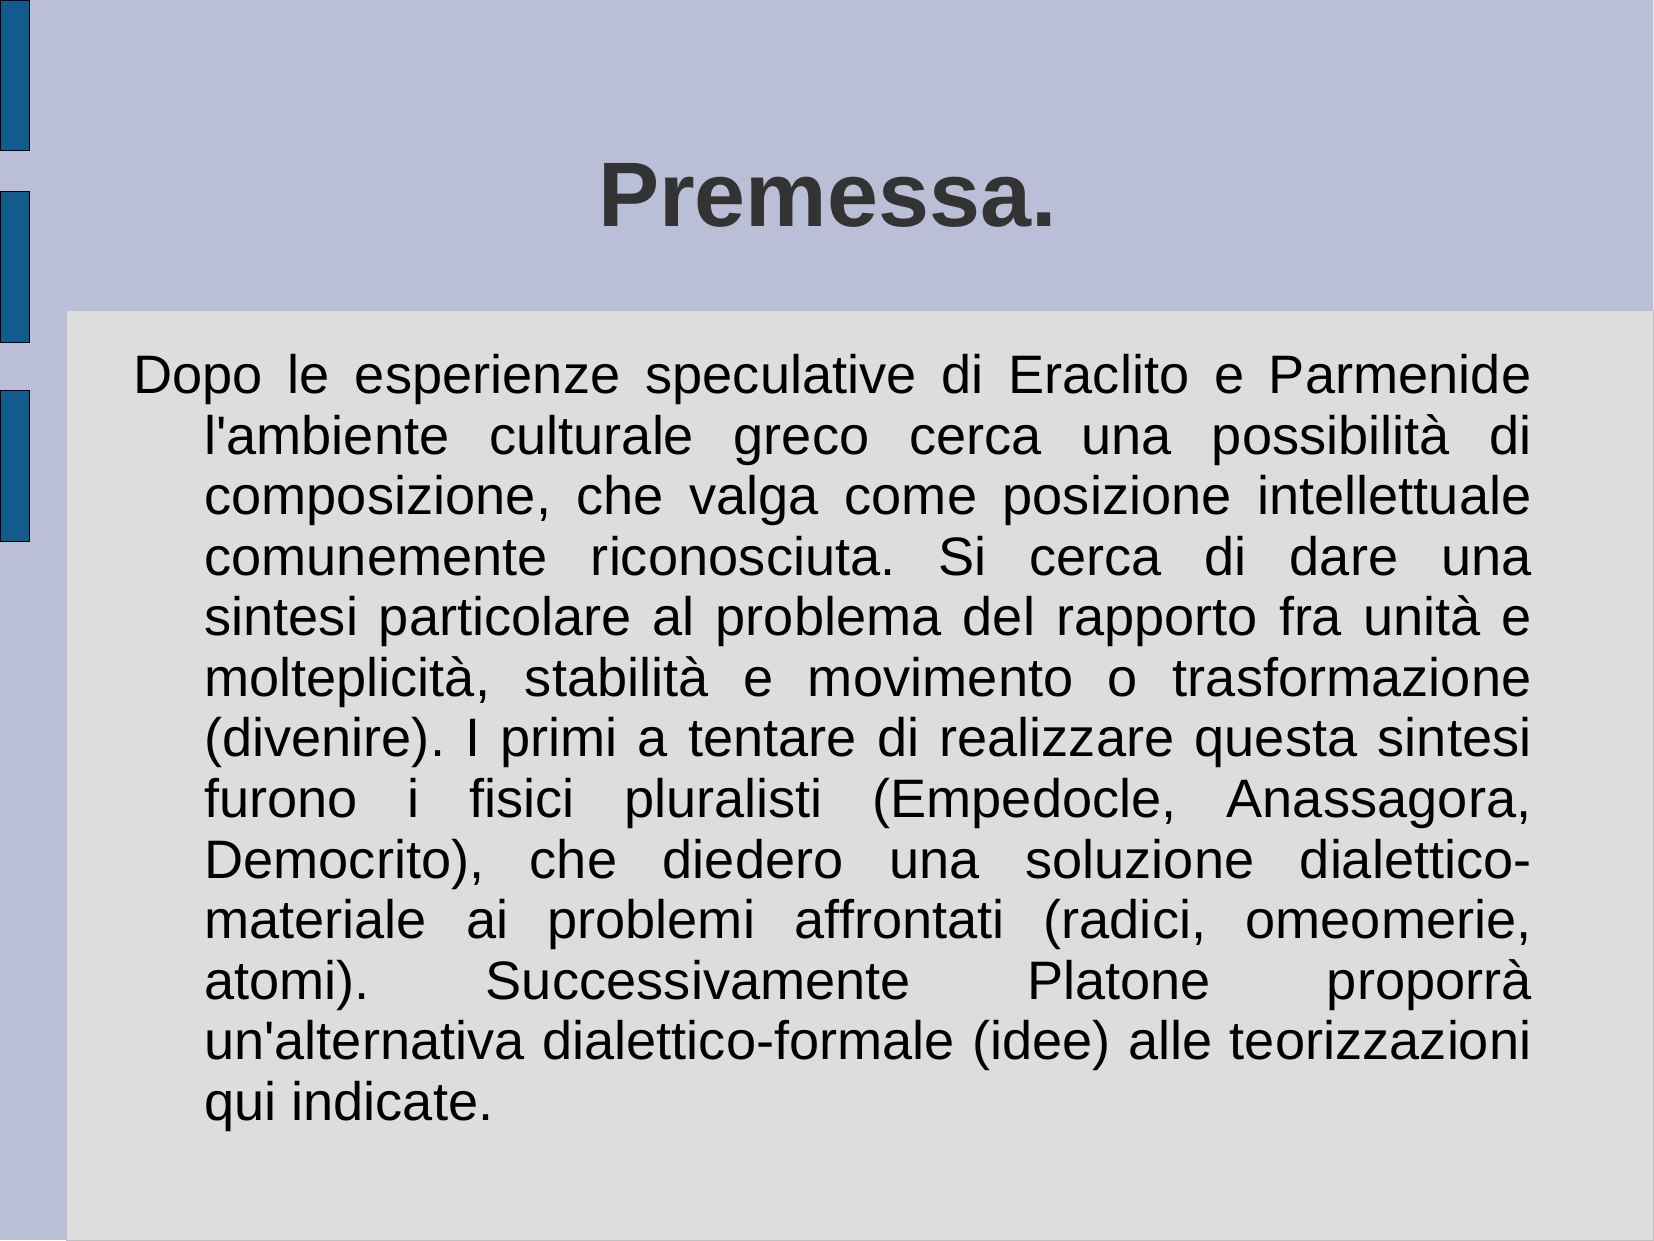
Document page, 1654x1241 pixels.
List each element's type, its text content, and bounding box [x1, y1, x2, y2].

list Dopo le esperienze speculative di Eraclito e Parmenide l'ambiente culturale greco cerca una possibilità di composizione, che valga come posizione intellettuale comunemente riconosciuta. Si cerca di dare una sintesi particolare al problema del rapporto fra unità e molteplicità, stabilità e movimento o trasformazione (divenire). I primi a tentare di realizzare questa sintesi furono i fisici pluralisti (Empedocle, Anassagora, Democrito), che diedero una soluzione dialettico-materiale ai problemi affrontati (radici, omeomerie, atomi). Successivamente Platone proporrà un'alternativa dialettico-formale (idee) alle teorizzazioni qui indicate. [121, 344, 1534, 1127]
title Premessa. [121, 91, 1534, 299]
